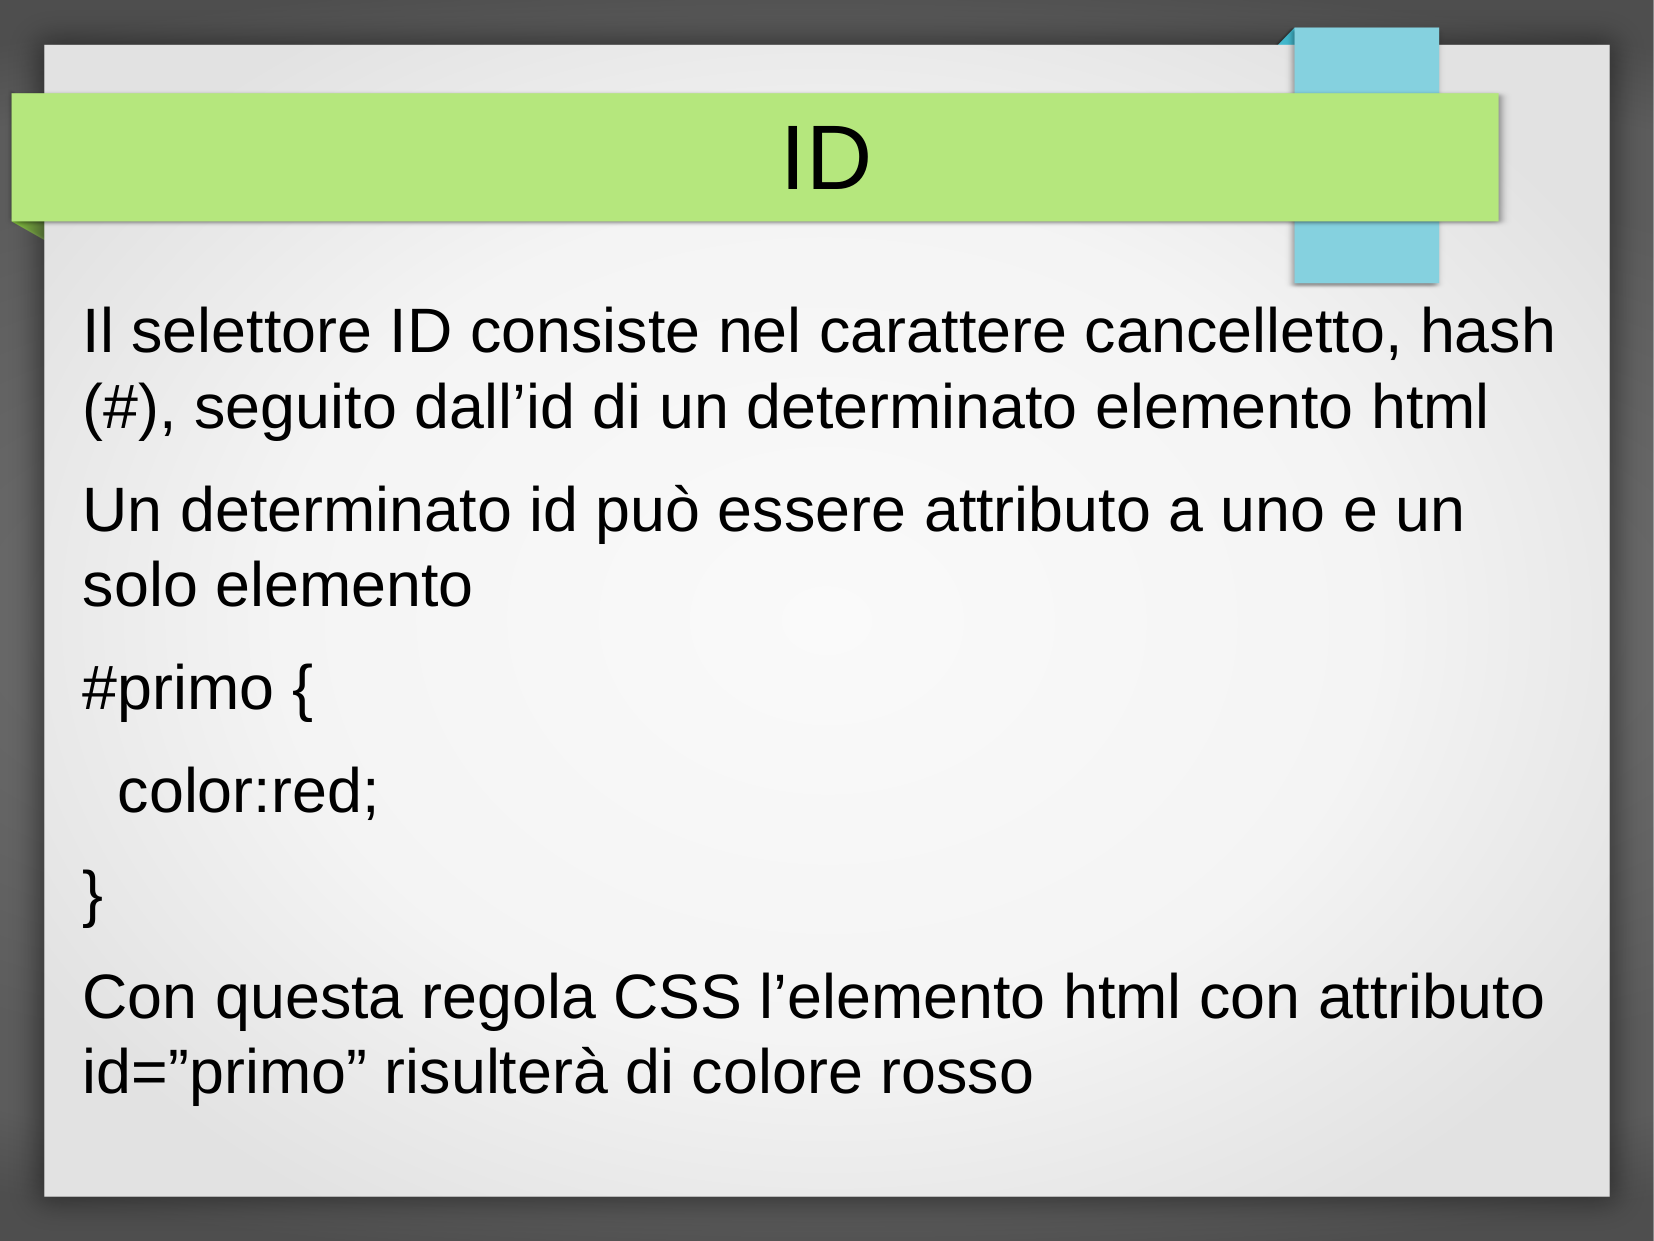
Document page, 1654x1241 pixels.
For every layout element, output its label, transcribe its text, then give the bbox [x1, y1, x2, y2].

list Il selettore ID consiste nel carattere cancelletto, hash (#), seguito dall’id di un determinato elemento html Un determinato id può essere attributo a uno e un solo elemento #primo { color:red; } Con questa regola CSS l’elemento html con attributo id=”primo” risulterà di colore rosso [82, 290, 1571, 1170]
title ID [82, 49, 1571, 257]
picture [0, 0, 1654, 1241]
